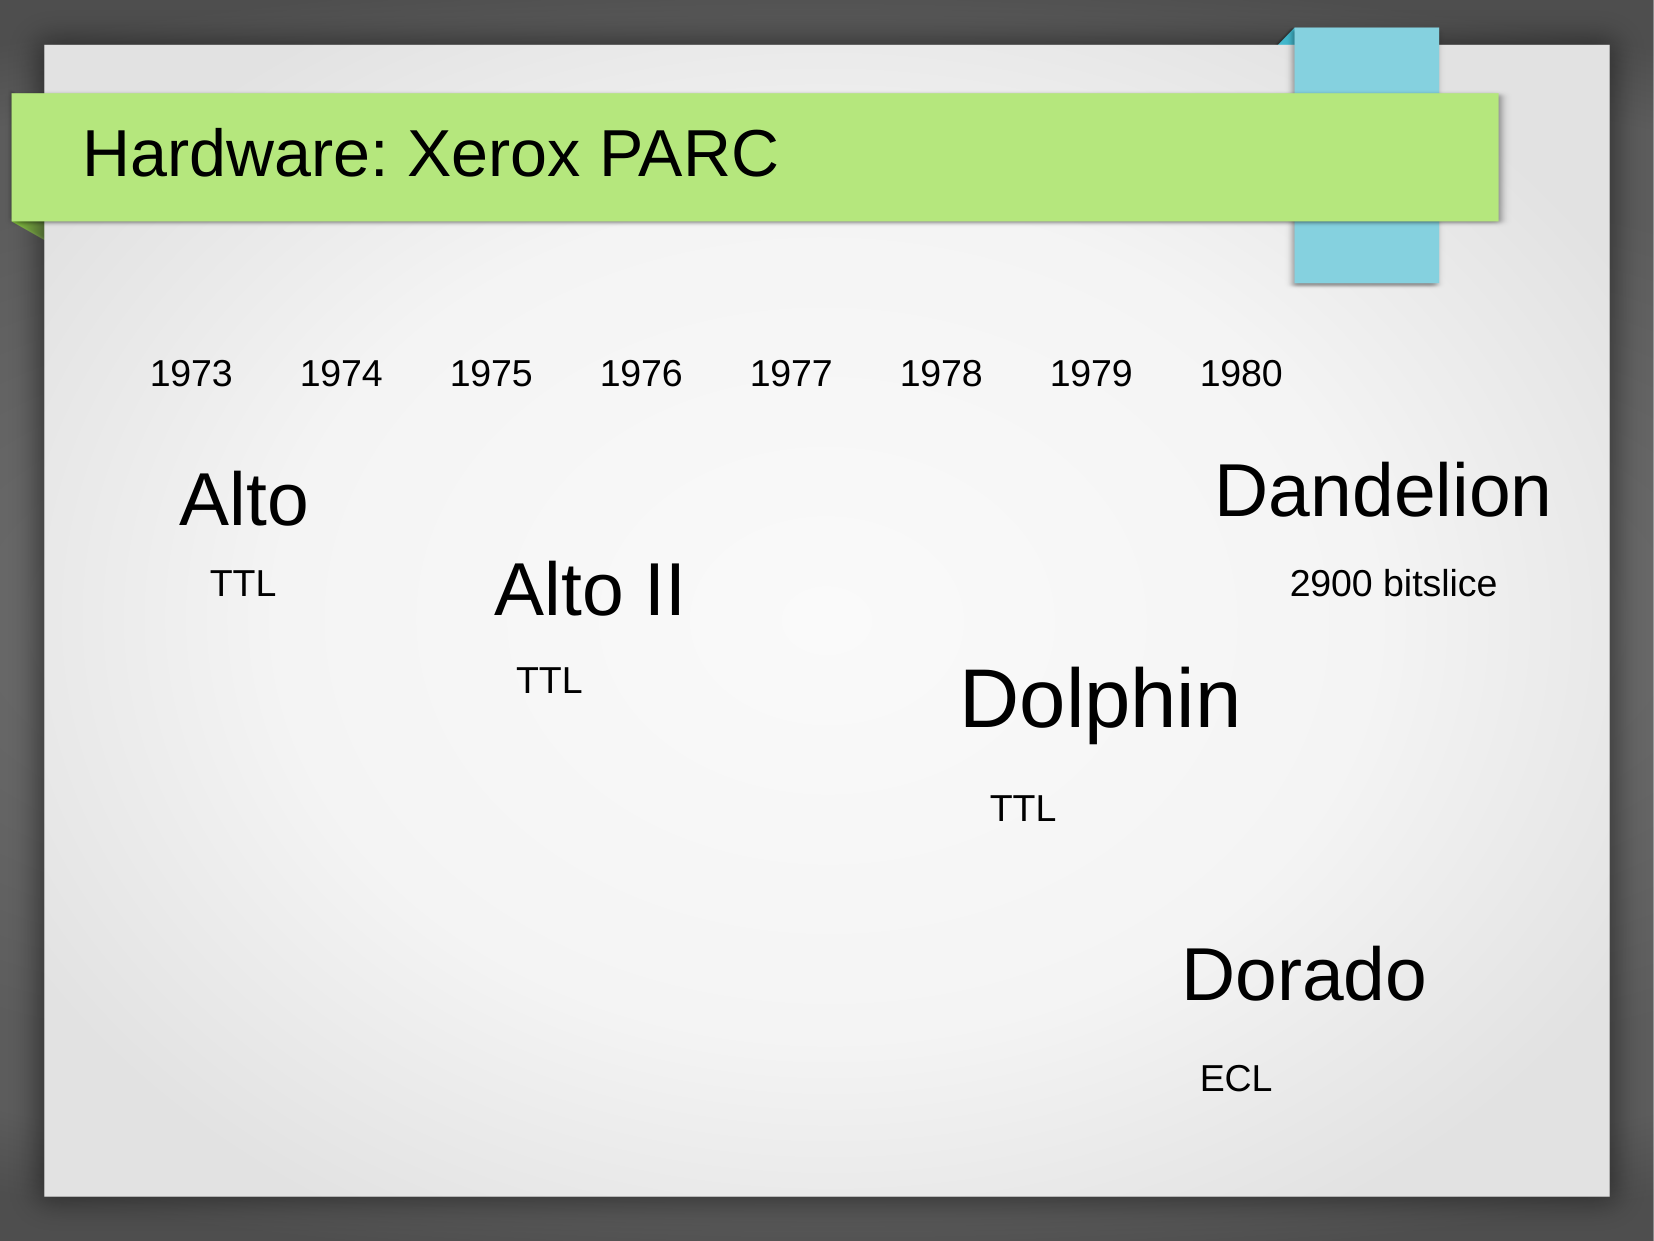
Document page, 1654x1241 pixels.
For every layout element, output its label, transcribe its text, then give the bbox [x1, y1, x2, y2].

text_box 1973 1974 1975 1976 1977 1978 1979 1980 [135, 345, 1516, 402]
text_box Dandelion [1200, 441, 1621, 541]
text_box Dorado [1166, 925, 1512, 1025]
text_box TTL [975, 780, 1081, 852]
text_box Alto II [480, 540, 721, 639]
title Hardware: Xerox PARC [82, 94, 1264, 213]
text_box 2900 bitslice [1275, 555, 1531, 612]
text_box Dolphin [945, 645, 1306, 754]
text_box TTL [501, 652, 667, 710]
text_box Alto [165, 450, 376, 549]
picture [0, 0, 1654, 1241]
text_box ECL [1185, 1050, 1321, 1107]
text_box TTL [195, 555, 346, 612]
